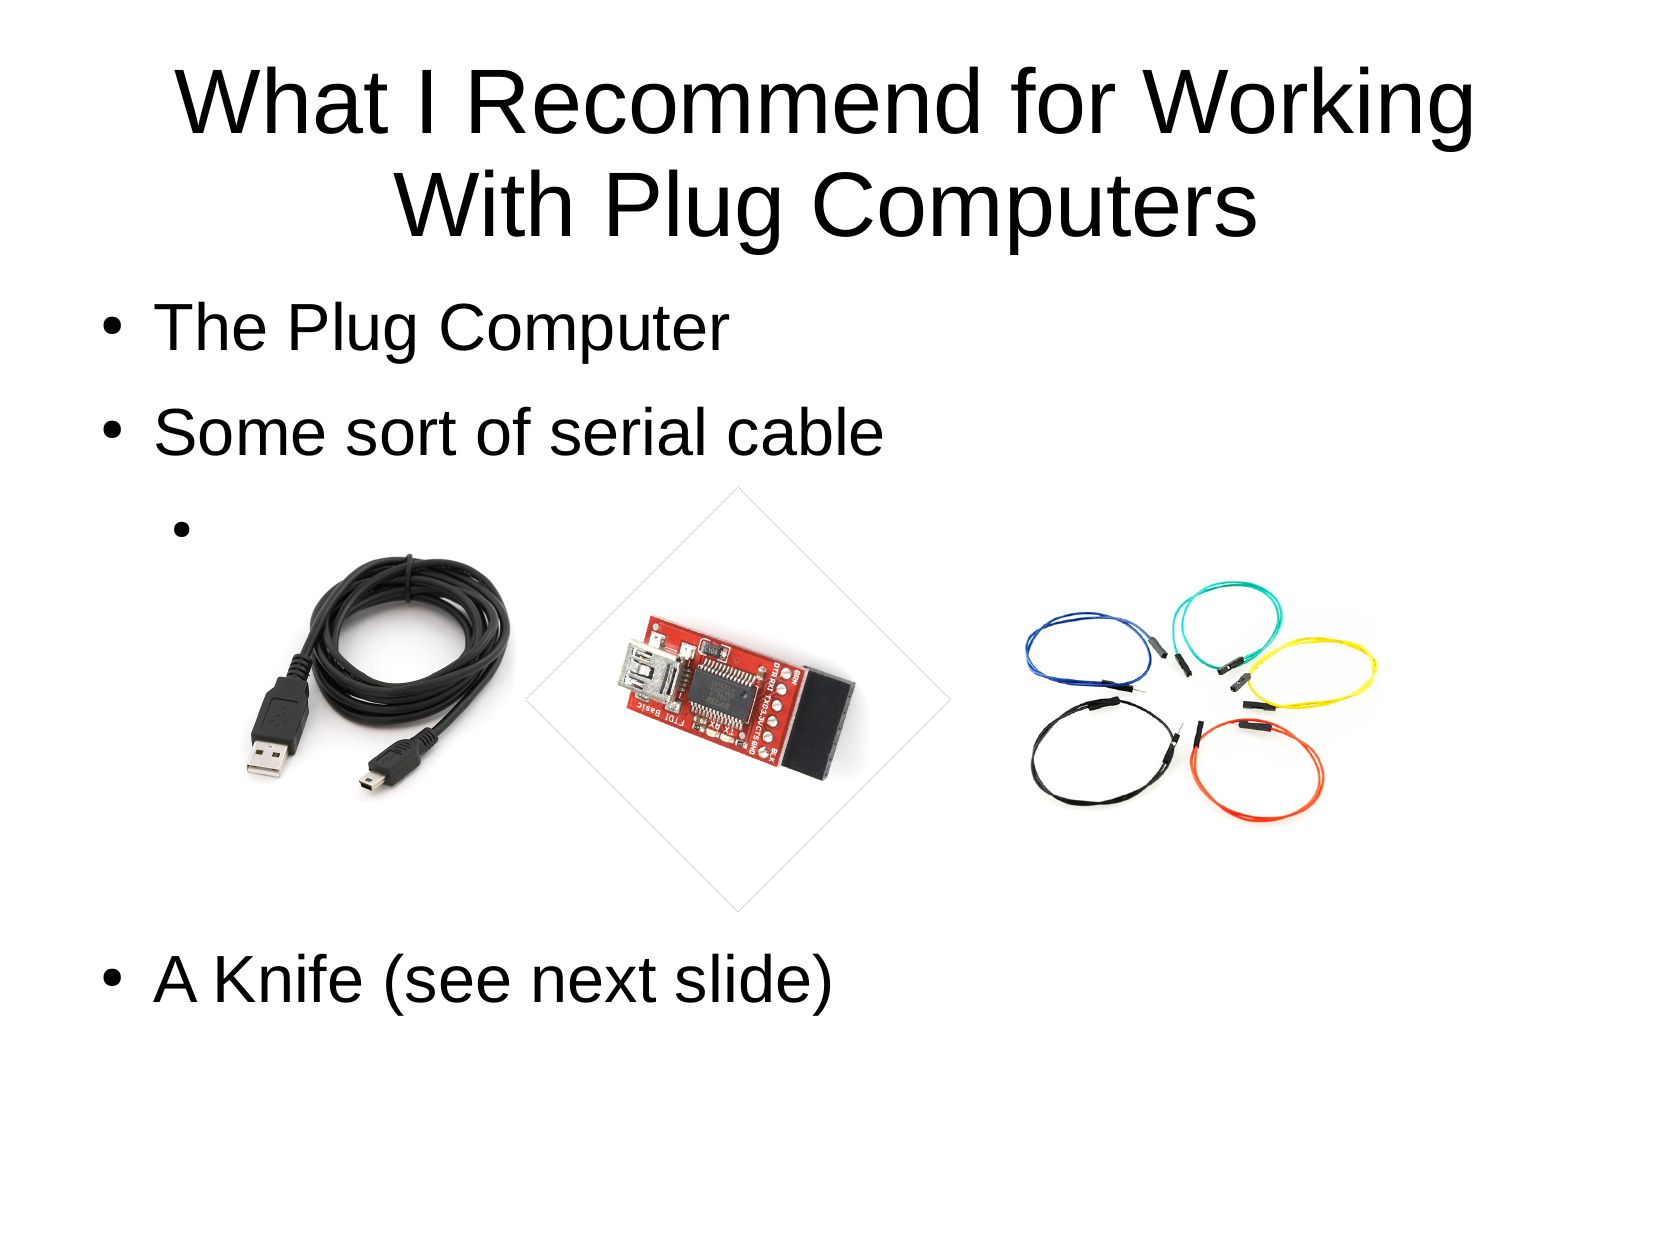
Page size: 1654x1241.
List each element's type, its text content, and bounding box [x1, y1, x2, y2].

picture [1012, 524, 1388, 901]
title What I Recommend for Working With Plug Computers [82, 50, 1571, 256]
list The Plug Computer Some sort of serial cable A Knife (see next slide) [82, 290, 1571, 1109]
picture [225, 487, 950, 912]
